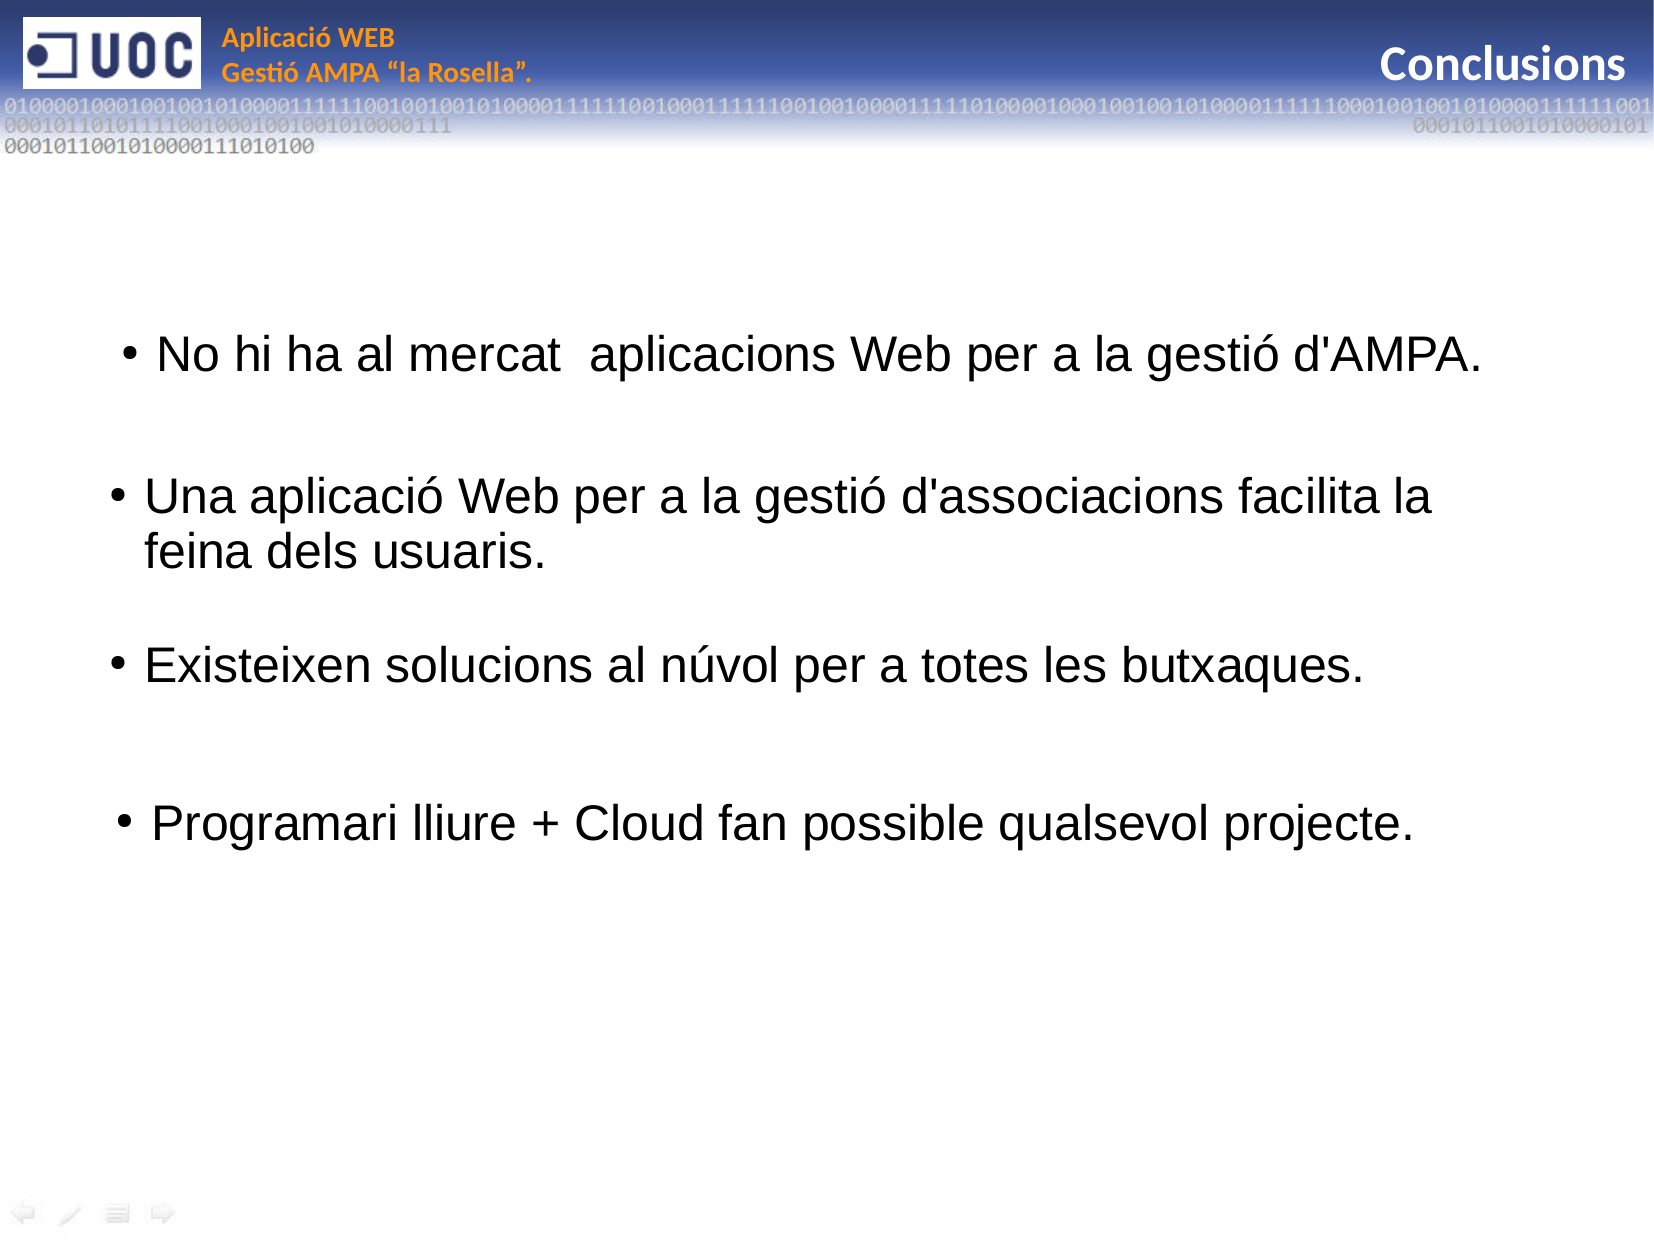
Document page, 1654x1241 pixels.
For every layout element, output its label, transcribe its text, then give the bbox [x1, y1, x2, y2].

text_box Programari lliure + Cloud fan possible qualsevol projecte. [100, 787, 1542, 887]
text_box Una aplicació Web per a la gestió d'associacions facilita la feina dels usuaris. [94, 460, 1536, 587]
text_box Aplicació WEB Gestió AMPA “la Rosella”. [206, 12, 709, 95]
text_box No hi ha al mercat aplicacions Web per a la gestió d'AMPA. [106, 318, 1548, 418]
picture [0, 0, 1654, 1241]
text_box Conclusions [909, 23, 1642, 99]
text_box Existeixen solucions al núvol per a totes les butxaques. [94, 629, 1536, 729]
